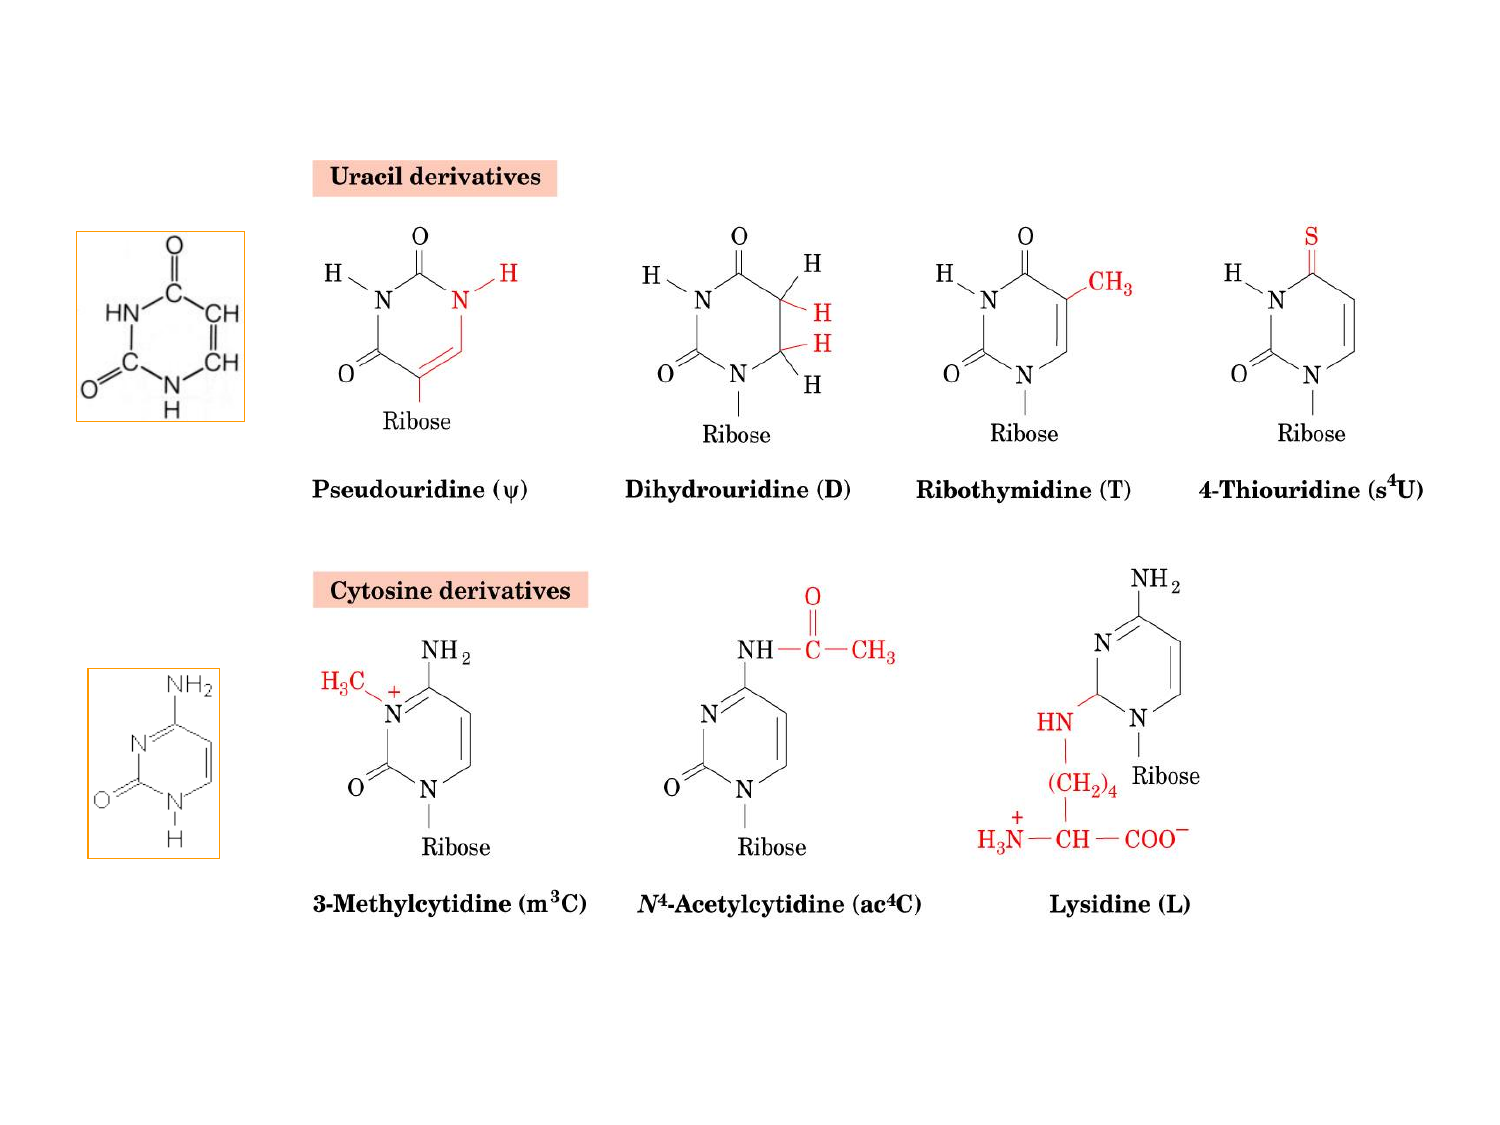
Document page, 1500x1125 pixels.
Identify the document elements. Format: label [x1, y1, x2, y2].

picture [312, 160, 1424, 936]
picture [88, 668, 220, 858]
picture [76, 231, 244, 421]
